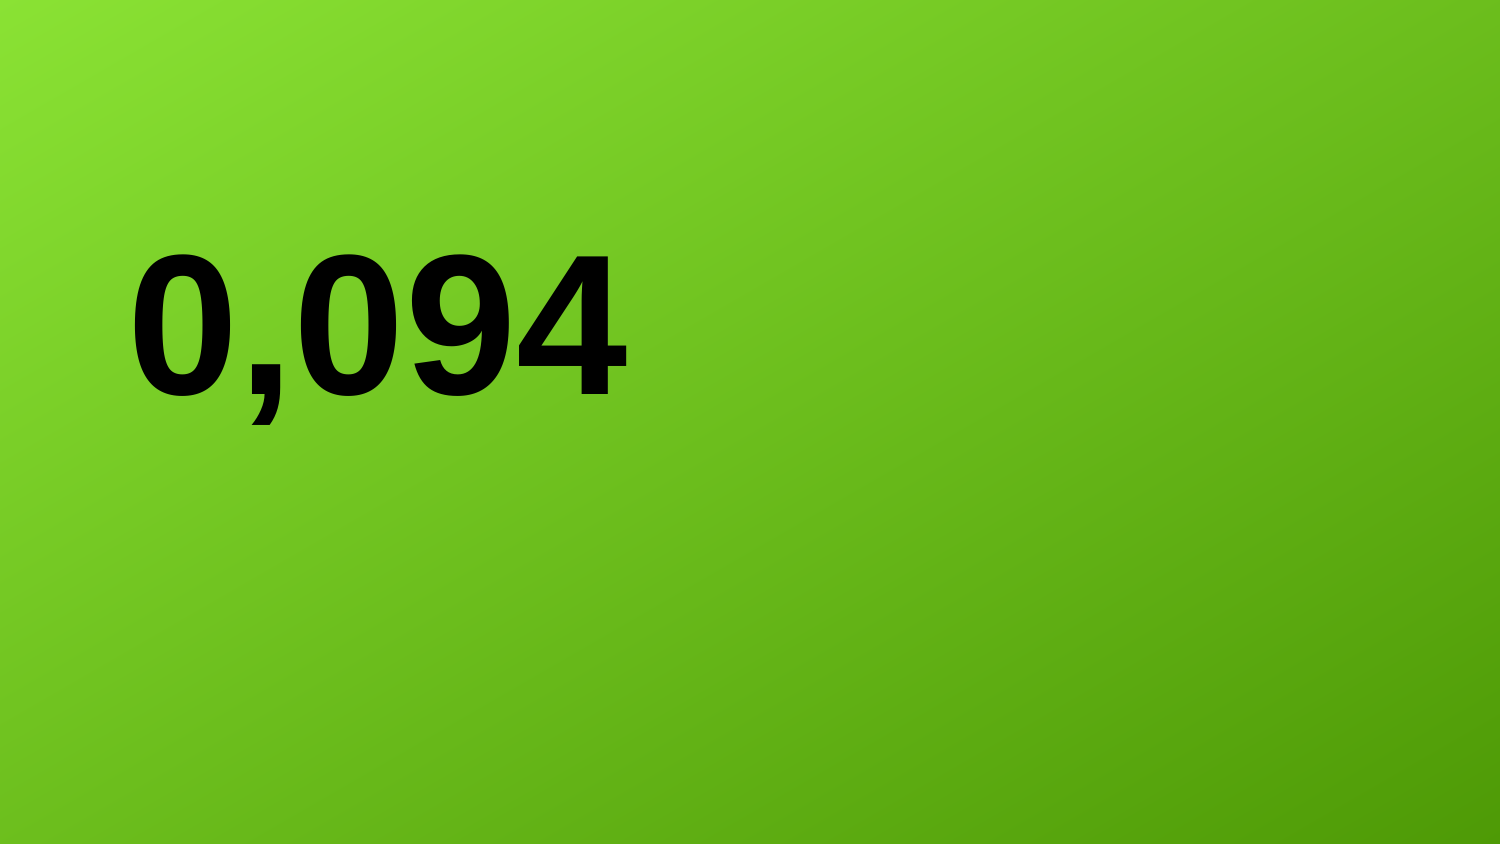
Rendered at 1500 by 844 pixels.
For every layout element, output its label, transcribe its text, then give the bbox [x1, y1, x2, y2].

text_box 0,094 [162, 276, 202, 374]
text_box 0,094 [440, 276, 480, 326]
text_box 0,094 [112, 259, 1388, 450]
text_box 0,094 [541, 283, 582, 346]
text_box 0,094 [328, 276, 368, 374]
